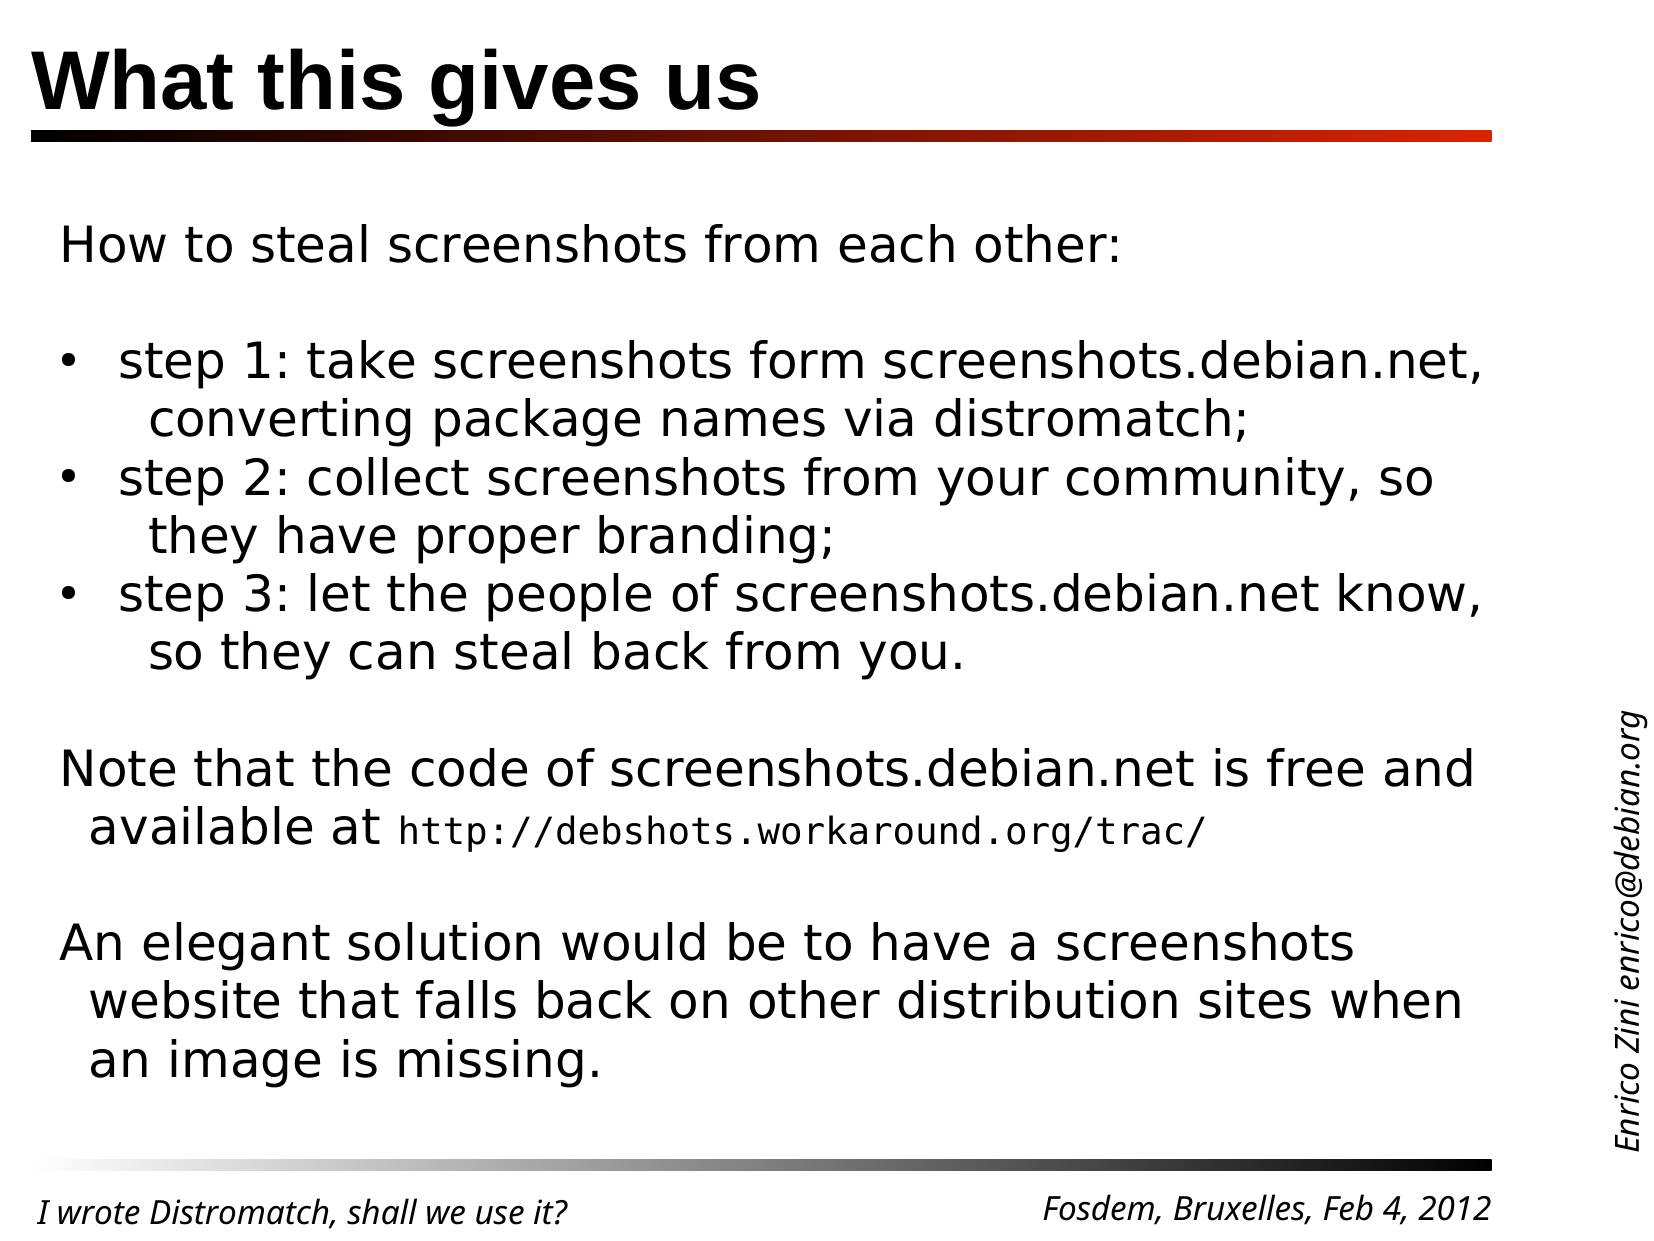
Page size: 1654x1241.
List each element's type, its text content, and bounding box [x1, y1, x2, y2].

text_box How to steal screenshots from each other: step 1: take screenshots form screenshots.debian.net, converting package names via distromatch; step 2: collect screenshots from your community, so they have proper branding; step 3: let the people of screenshots.debian.net know, so they can steal back from you. Note that the code of screenshots.debian.net is free and available at http://debshots.workaround.org/trac/ An elegant solution would be to have a screenshots website that falls back on other distribution sites when an image is missing. [30, 215, 1507, 1090]
text_box What this gives us [31, 34, 1438, 168]
